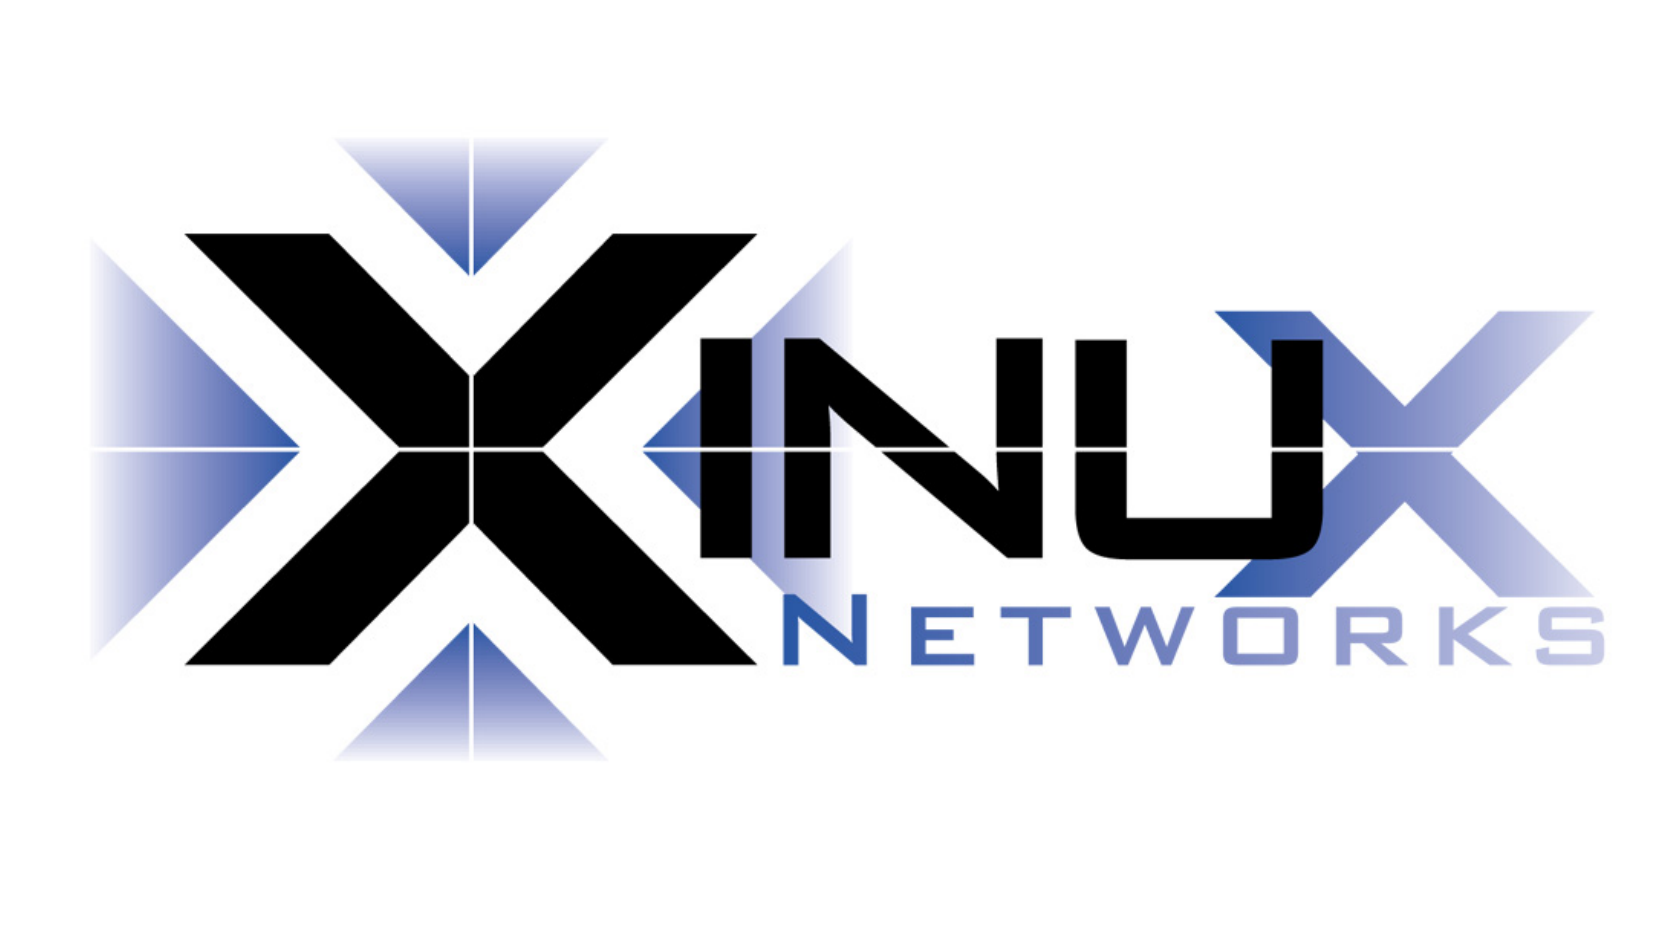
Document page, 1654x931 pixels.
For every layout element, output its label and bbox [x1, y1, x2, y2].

picture [9, 78, 1618, 833]
